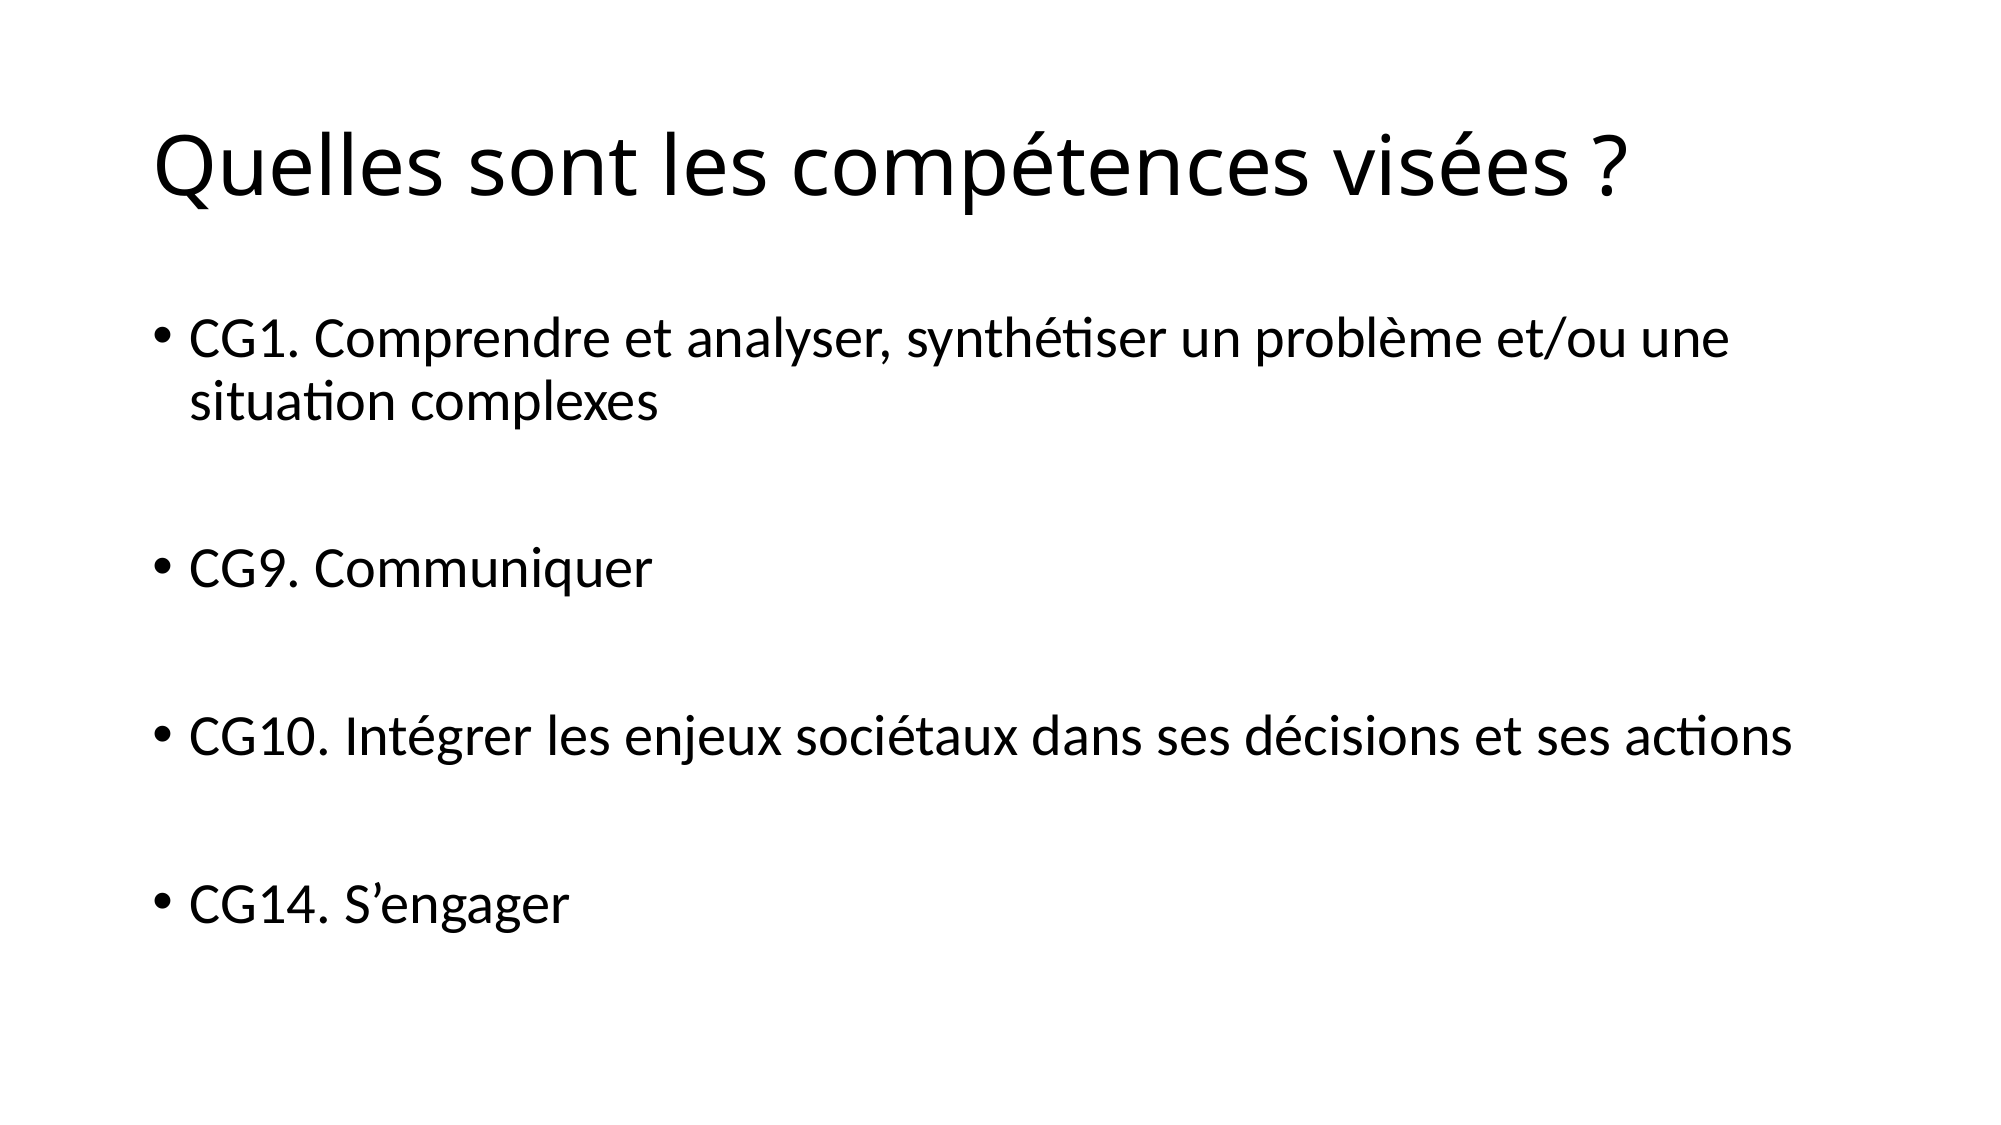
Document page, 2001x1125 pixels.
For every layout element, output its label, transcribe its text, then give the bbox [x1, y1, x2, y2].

title Quelles sont les compétences visées ? [137, 59, 1863, 278]
list CG1. Comprendre et analyser, synthétiser un problème et/ou une situation complexes CG9. Communiquer CG10. Intégrer les enjeux sociétaux dans ses décisions et ses actions CG14. S’engager [137, 299, 1863, 1014]
